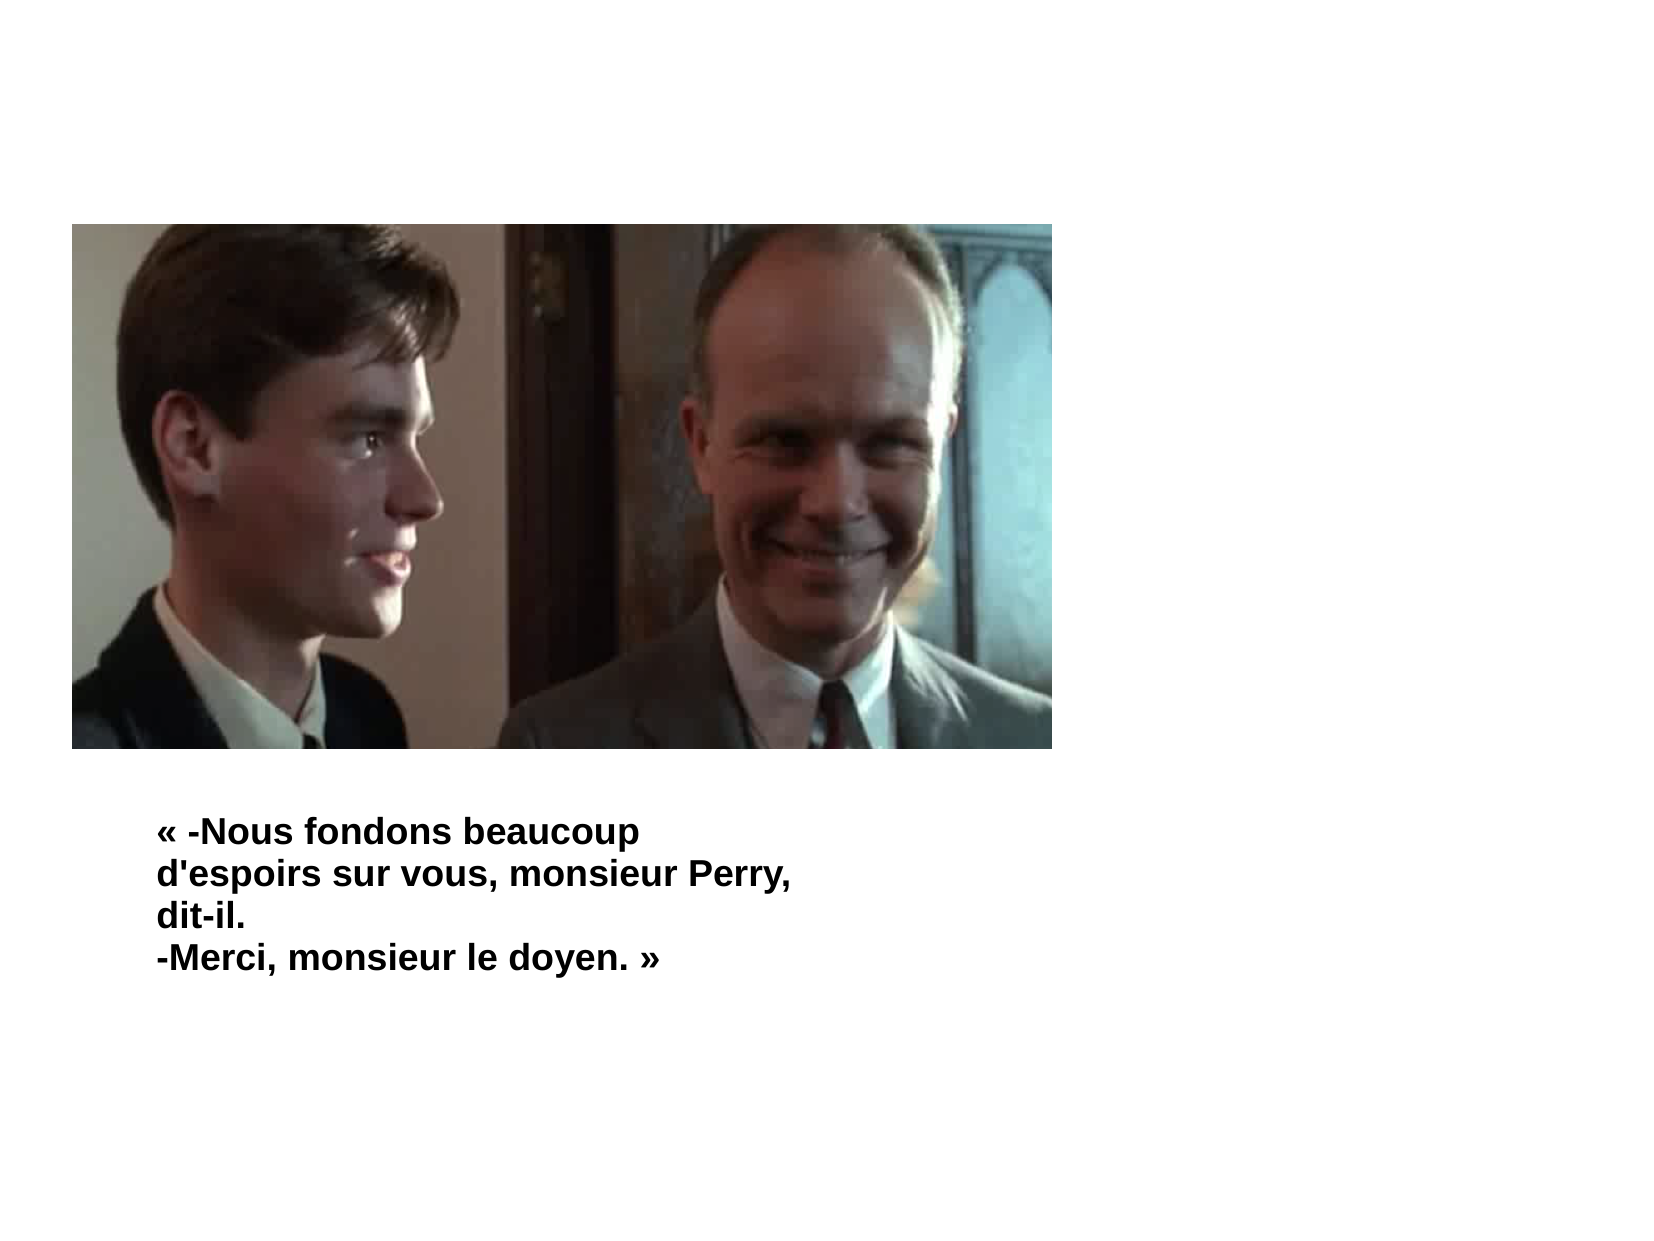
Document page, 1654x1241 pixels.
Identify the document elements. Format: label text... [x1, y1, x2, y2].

text_box « -Nous fondons beaucoup d'espoirs sur vous, monsieur Perry, dit-il. -Merci, monsieur le doyen. » [141, 803, 815, 1046]
picture [72, 224, 1052, 749]
